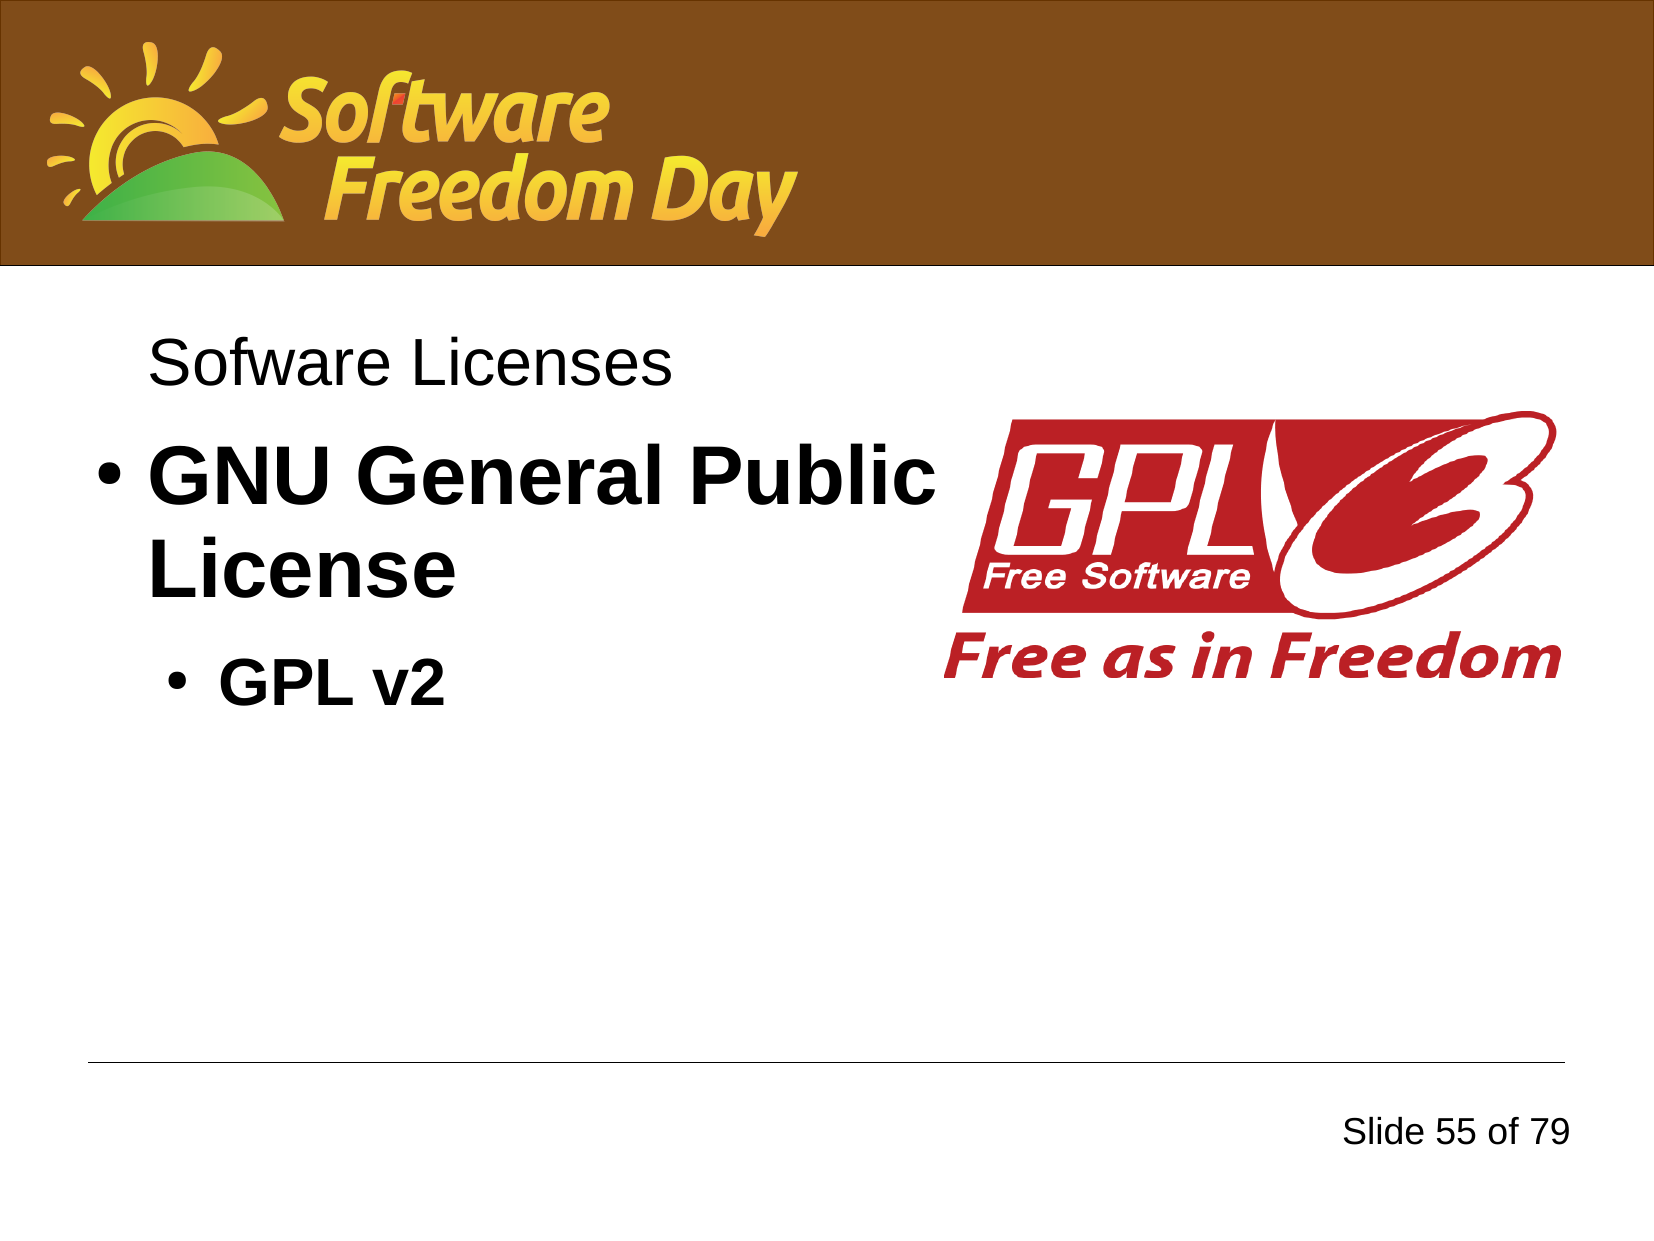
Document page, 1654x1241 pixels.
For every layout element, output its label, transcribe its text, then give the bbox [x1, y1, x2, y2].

picture [944, 411, 1565, 680]
picture [47, 42, 798, 237]
list Sofware Licenses GNU General Public License GPL v2 [76, 324, 945, 1045]
